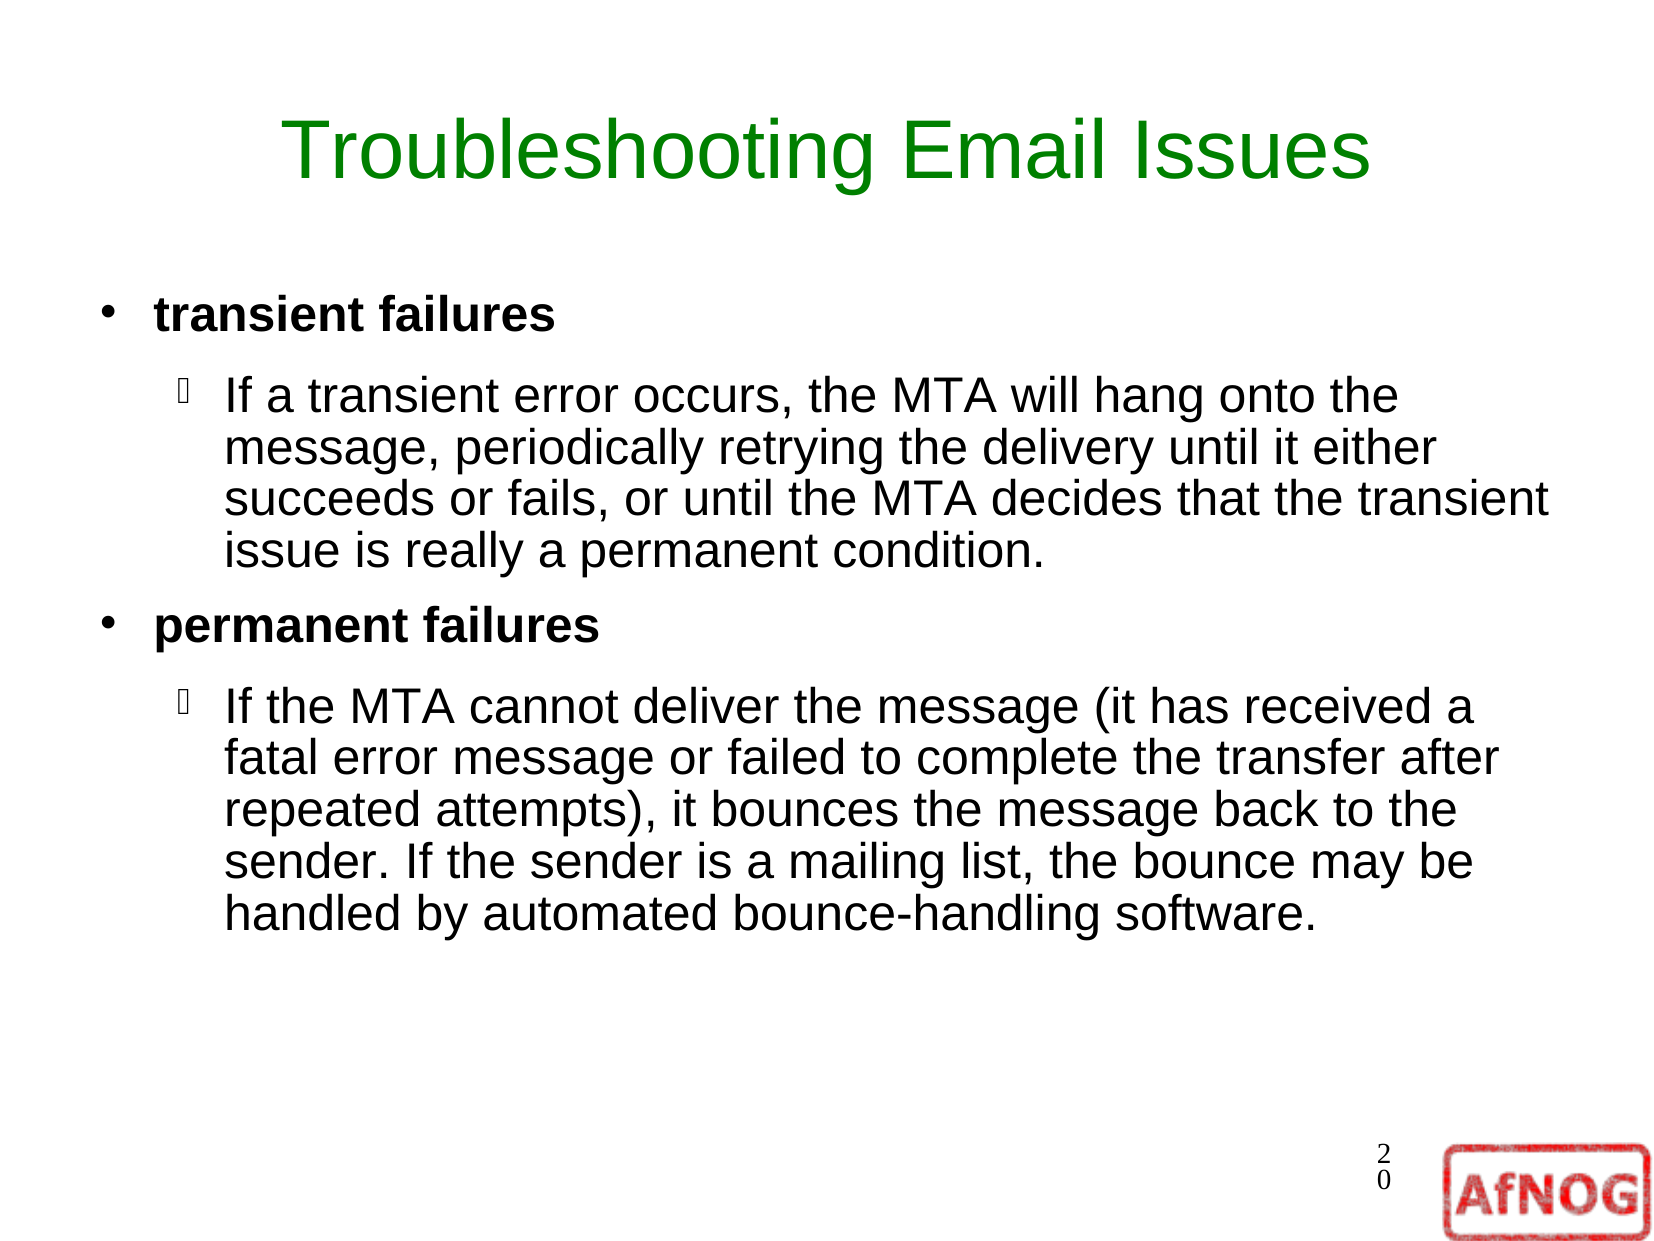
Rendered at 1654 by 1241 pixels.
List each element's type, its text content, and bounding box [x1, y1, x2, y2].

picture [1571, 1141, 1654, 1241]
title Troubleshooting Email Issues [82, 15, 1571, 290]
list transient failures If a transient error occurs, the MTA will hang onto the message, periodically retrying the delivery until it either succeeds or fails, or until the MTA decides that the transient issue is really a permanent condition. permanent failures If the MTA cannot deliver the message (it has received a fatal error message or failed to complete the transfer after repeated attempts), it bounces the message back to the sender. If the sender is a mailing list, the bounce may be handled by automated bounce-handling software. [82, 290, 1571, 1241]
